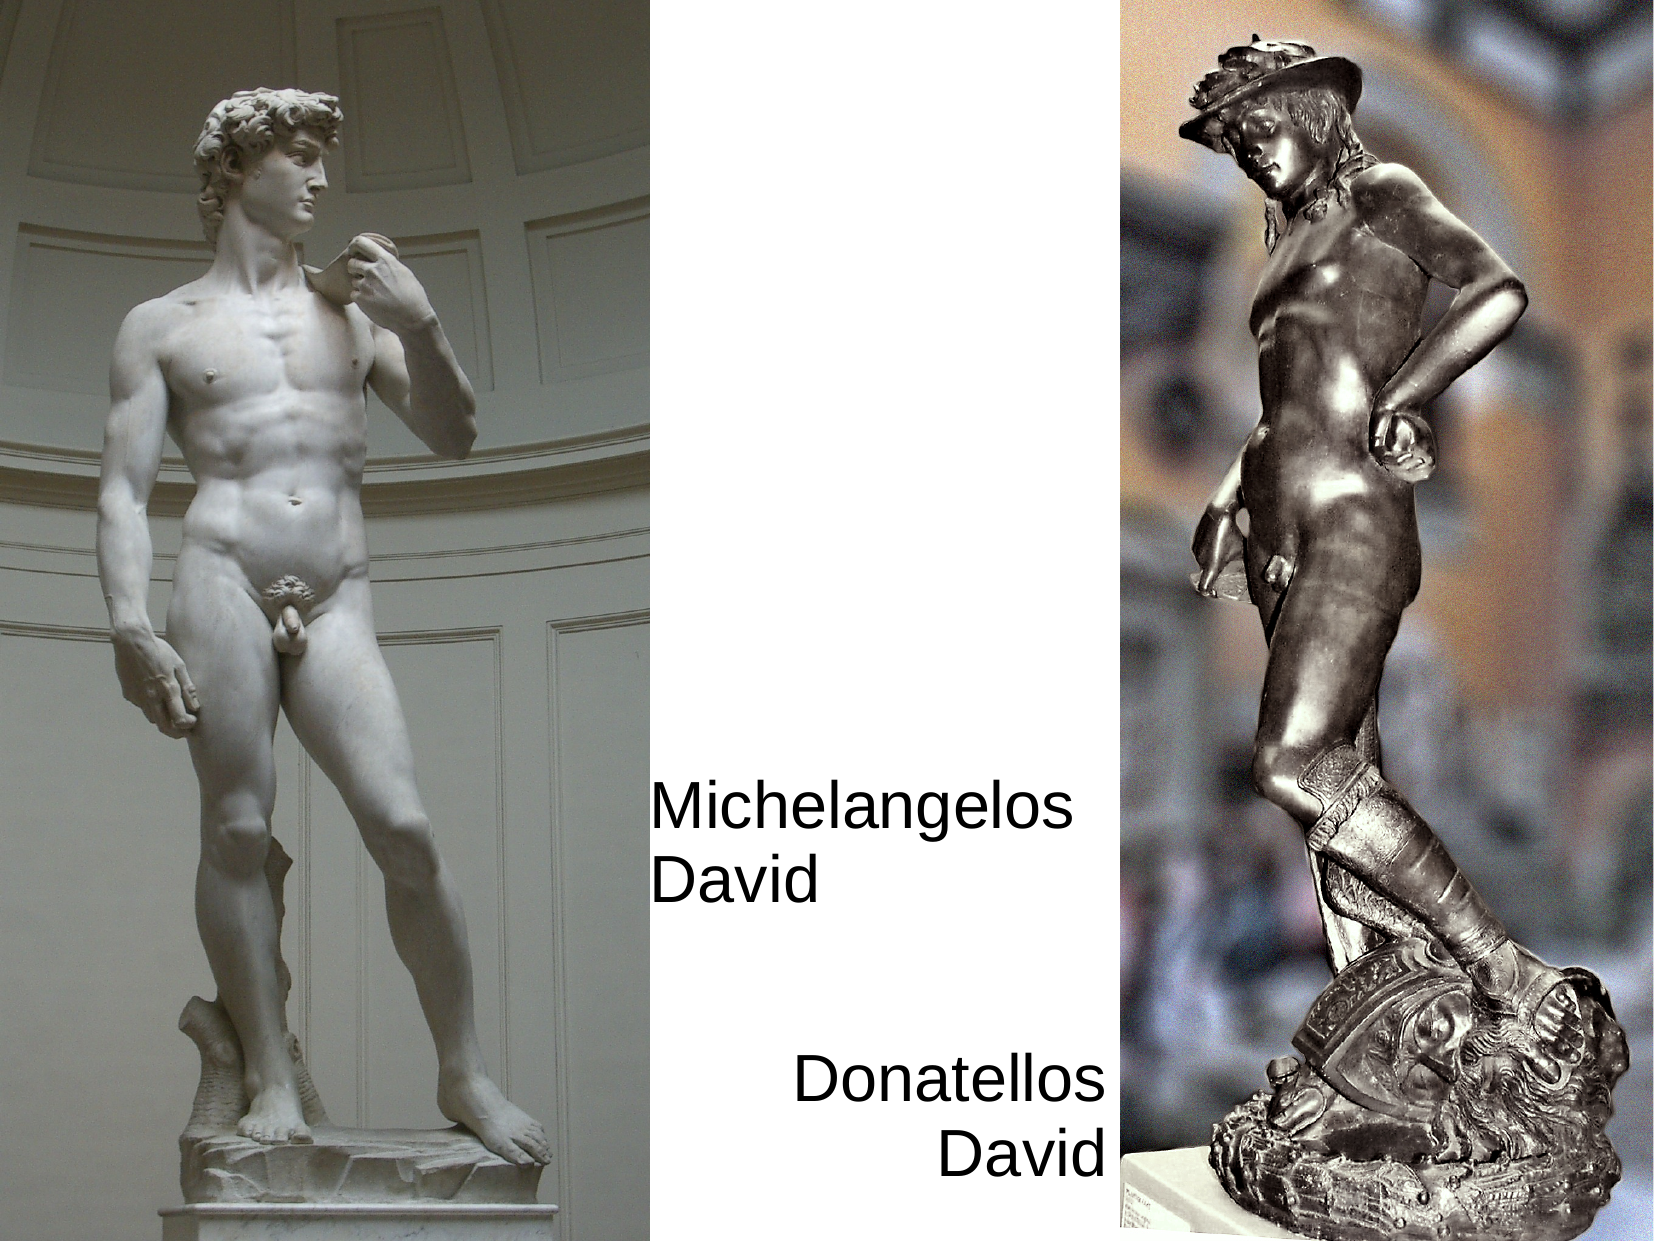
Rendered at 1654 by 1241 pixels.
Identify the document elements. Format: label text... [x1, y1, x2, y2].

picture [1120, 0, 1654, 1241]
text_box Donatellos David [767, 1033, 1123, 1230]
title Michelangelos David [650, 767, 1120, 918]
picture [0, 0, 650, 1241]
